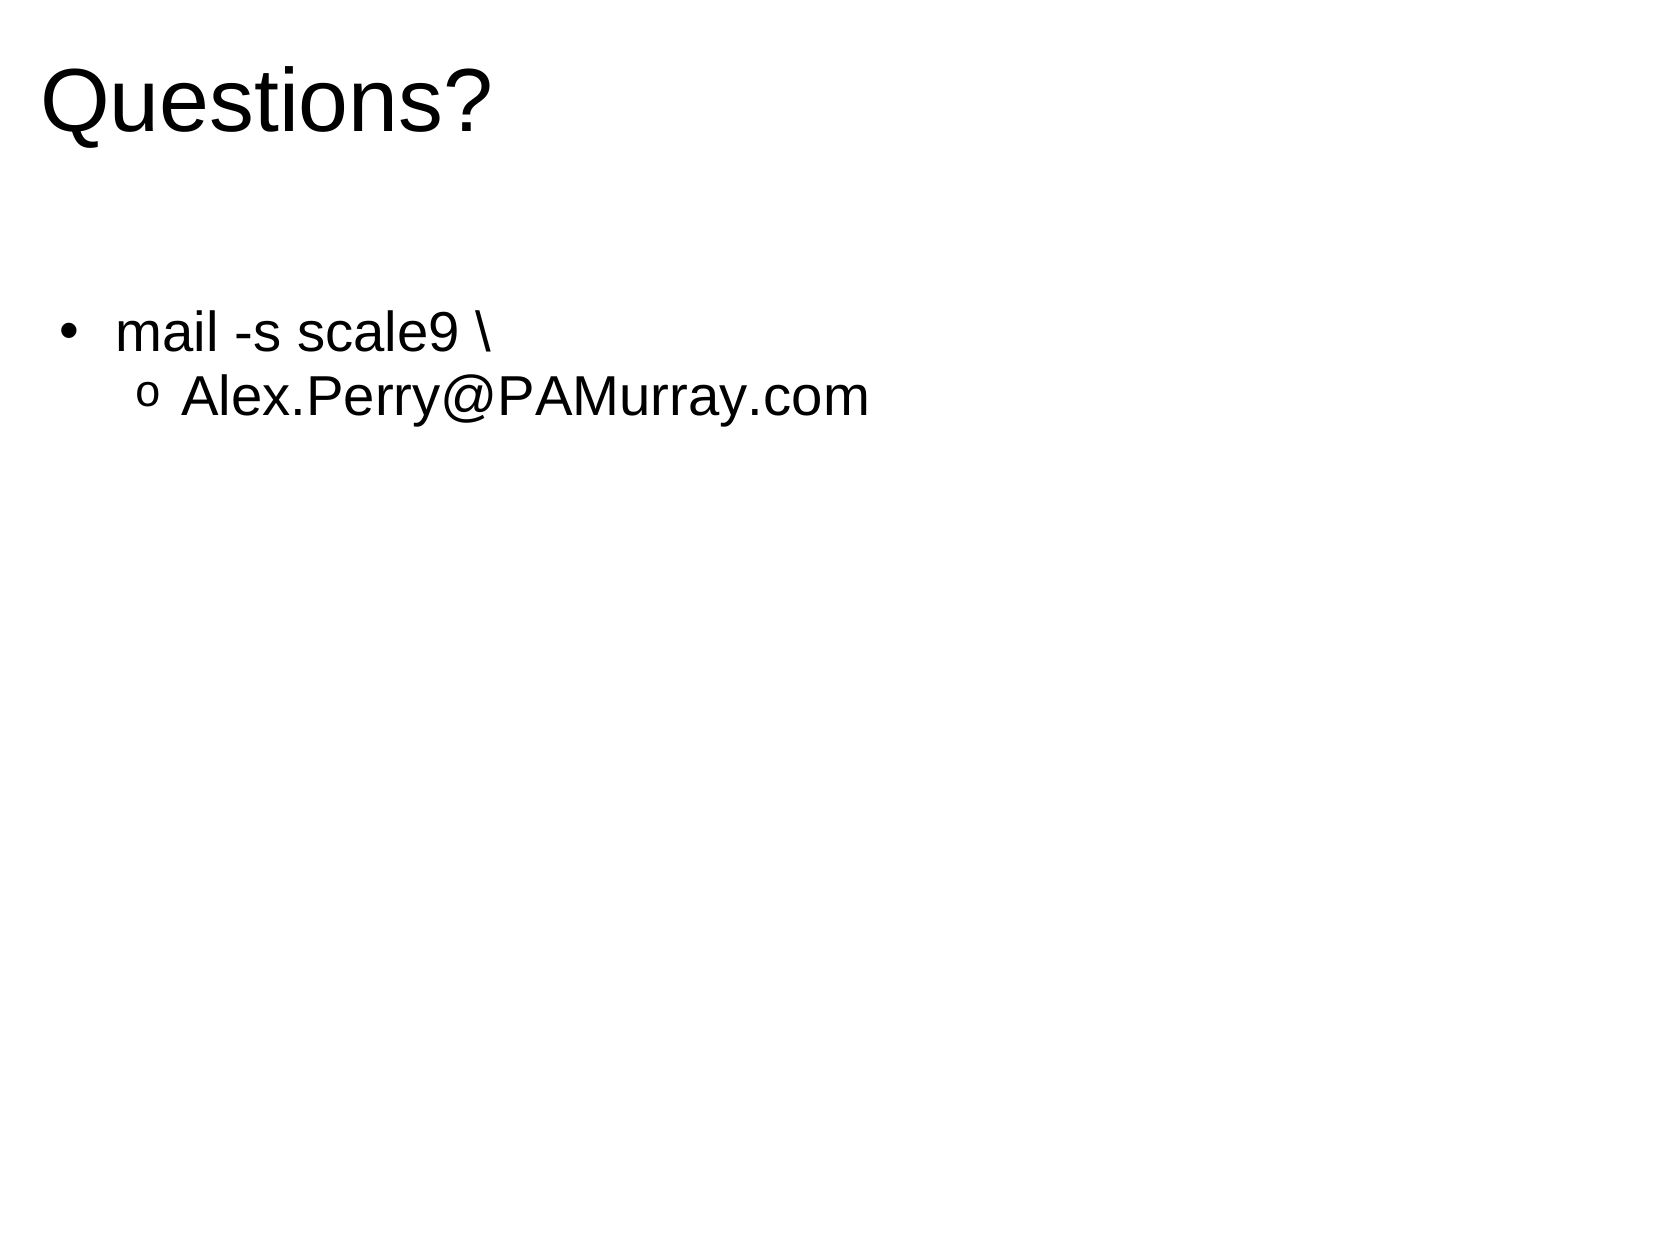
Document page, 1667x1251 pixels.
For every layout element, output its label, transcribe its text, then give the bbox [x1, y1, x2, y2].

list mail -s scale9 \ Alex.Perry@PAMurray.com [40, 300, 1627, 1201]
title Questions? [40, 50, 1627, 201]
